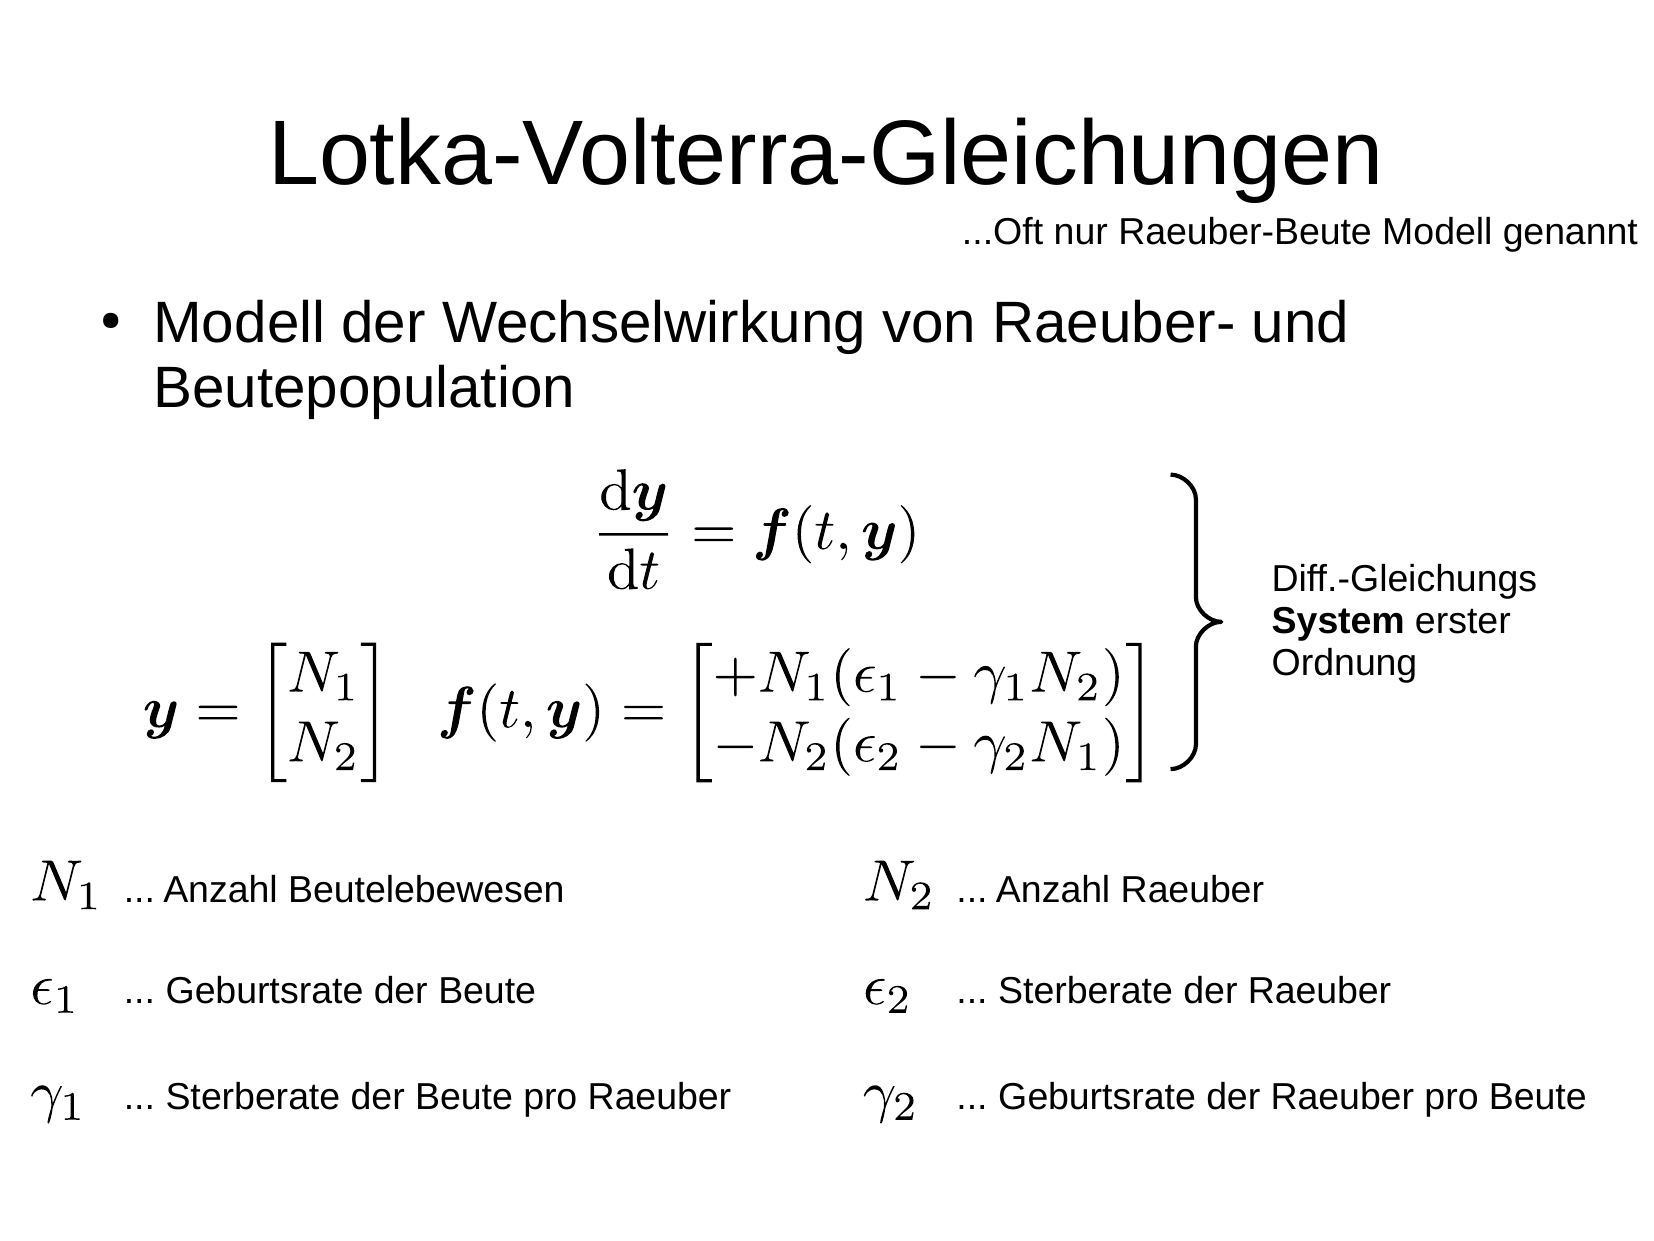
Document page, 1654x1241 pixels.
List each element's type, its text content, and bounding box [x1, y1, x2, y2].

text_box [862, 860, 933, 910]
text_box ... Anzahl Raeuber [941, 861, 1280, 919]
text_box ... Sterberate der Beute pro Raeuber [109, 1068, 748, 1126]
text_box ... Geburtsrate der Beute [109, 962, 552, 1019]
title Lotka-Volterra-Gleichungen [82, 49, 1571, 257]
text_box [862, 978, 910, 1013]
text_box [30, 978, 77, 1013]
text_box [862, 1085, 917, 1124]
text_box ... Sterberate der Raeuber [941, 962, 1407, 1019]
text_box Diff.-Gleichungs System erster Ordnung [1256, 550, 1588, 692]
text_box [142, 642, 391, 783]
text_box [599, 469, 921, 590]
list Modell der Wechselwirkung von Raeuber- und Beutepopulation [82, 290, 1571, 1010]
text_box [30, 860, 100, 910]
text_box [437, 642, 1157, 783]
text_box ... Anzahl Beutelebewesen [109, 861, 581, 919]
text_box ...Oft nur Raeuber-Beute Modell genannt [947, 202, 1654, 260]
text_box [30, 1085, 84, 1124]
text_box ... Geburtsrate der Raeuber pro Beute [941, 1068, 1603, 1126]
